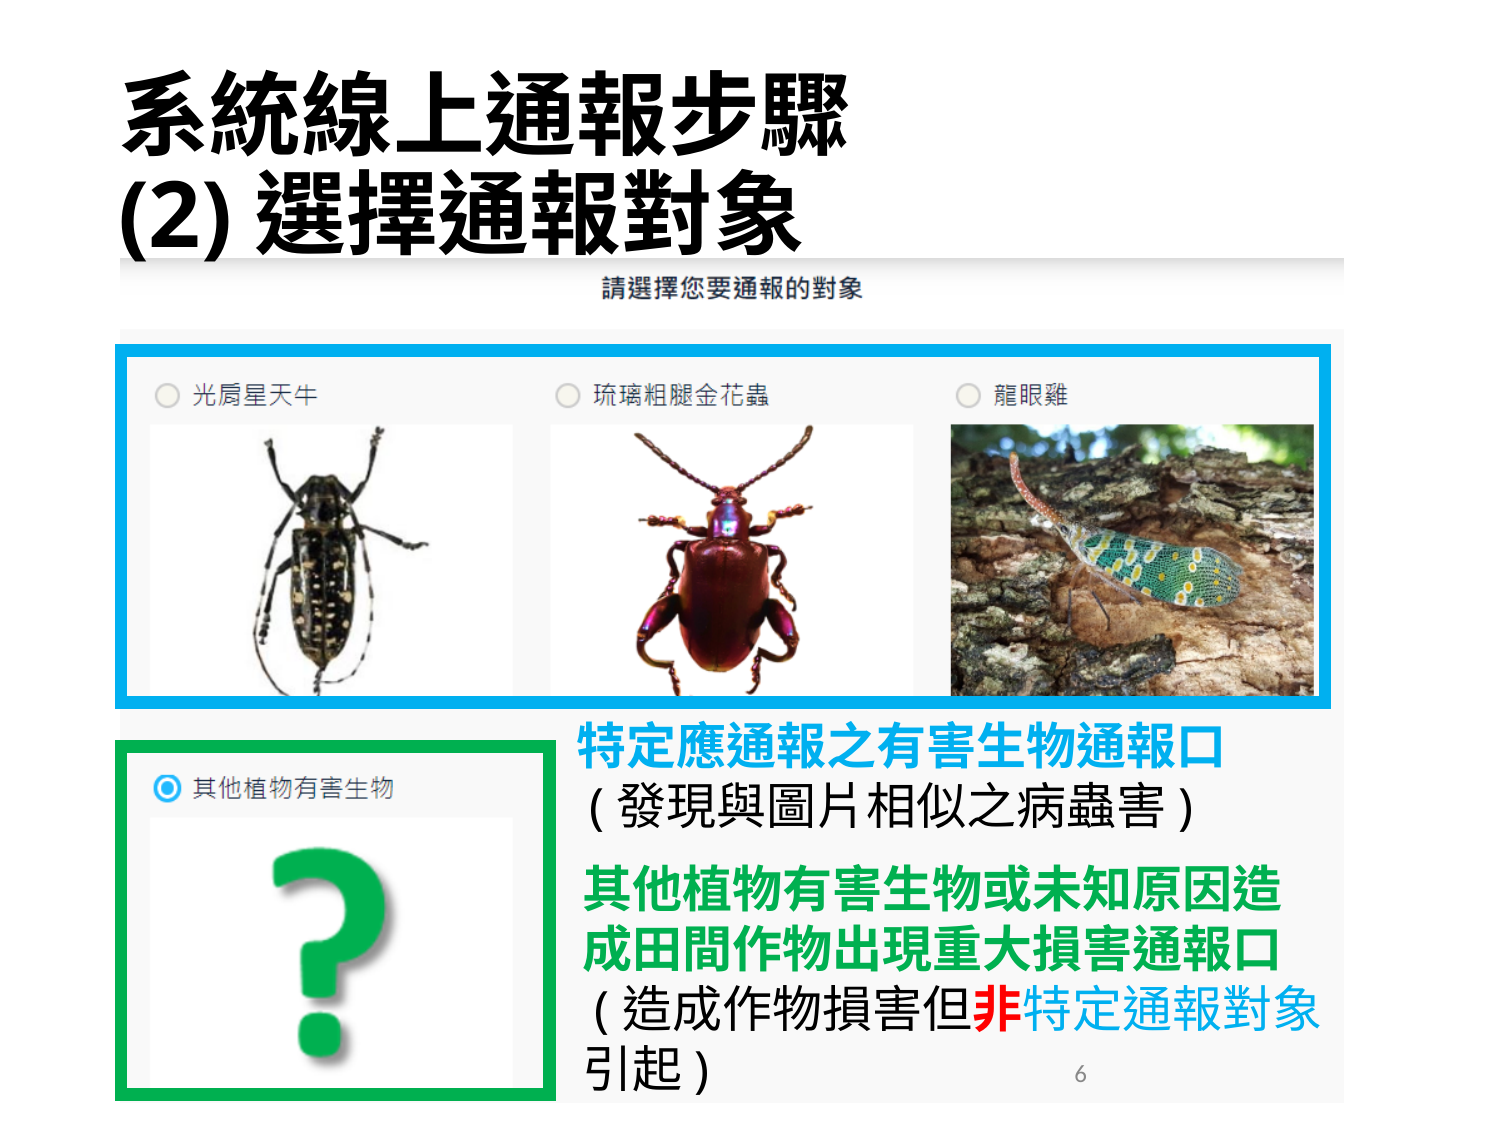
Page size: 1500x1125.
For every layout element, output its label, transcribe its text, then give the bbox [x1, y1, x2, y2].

text_box 其他植物有害生物或未知原因造成田間作物出現重大損害通報口 (造成作物損害但非特定通報對象引起) [567, 850, 1344, 1105]
picture [128, 358, 1318, 695]
picture [120, 278, 1344, 1103]
text_box 特定應通報之有害生物通報口 (發現與圖片相似之病蟲害) [562, 709, 1325, 842]
picture [127, 753, 543, 1088]
title 系統線上通報步驟 (2)選擇通報對象 [103, 59, 1397, 278]
text_box [1059, 1042, 1397, 1103]
